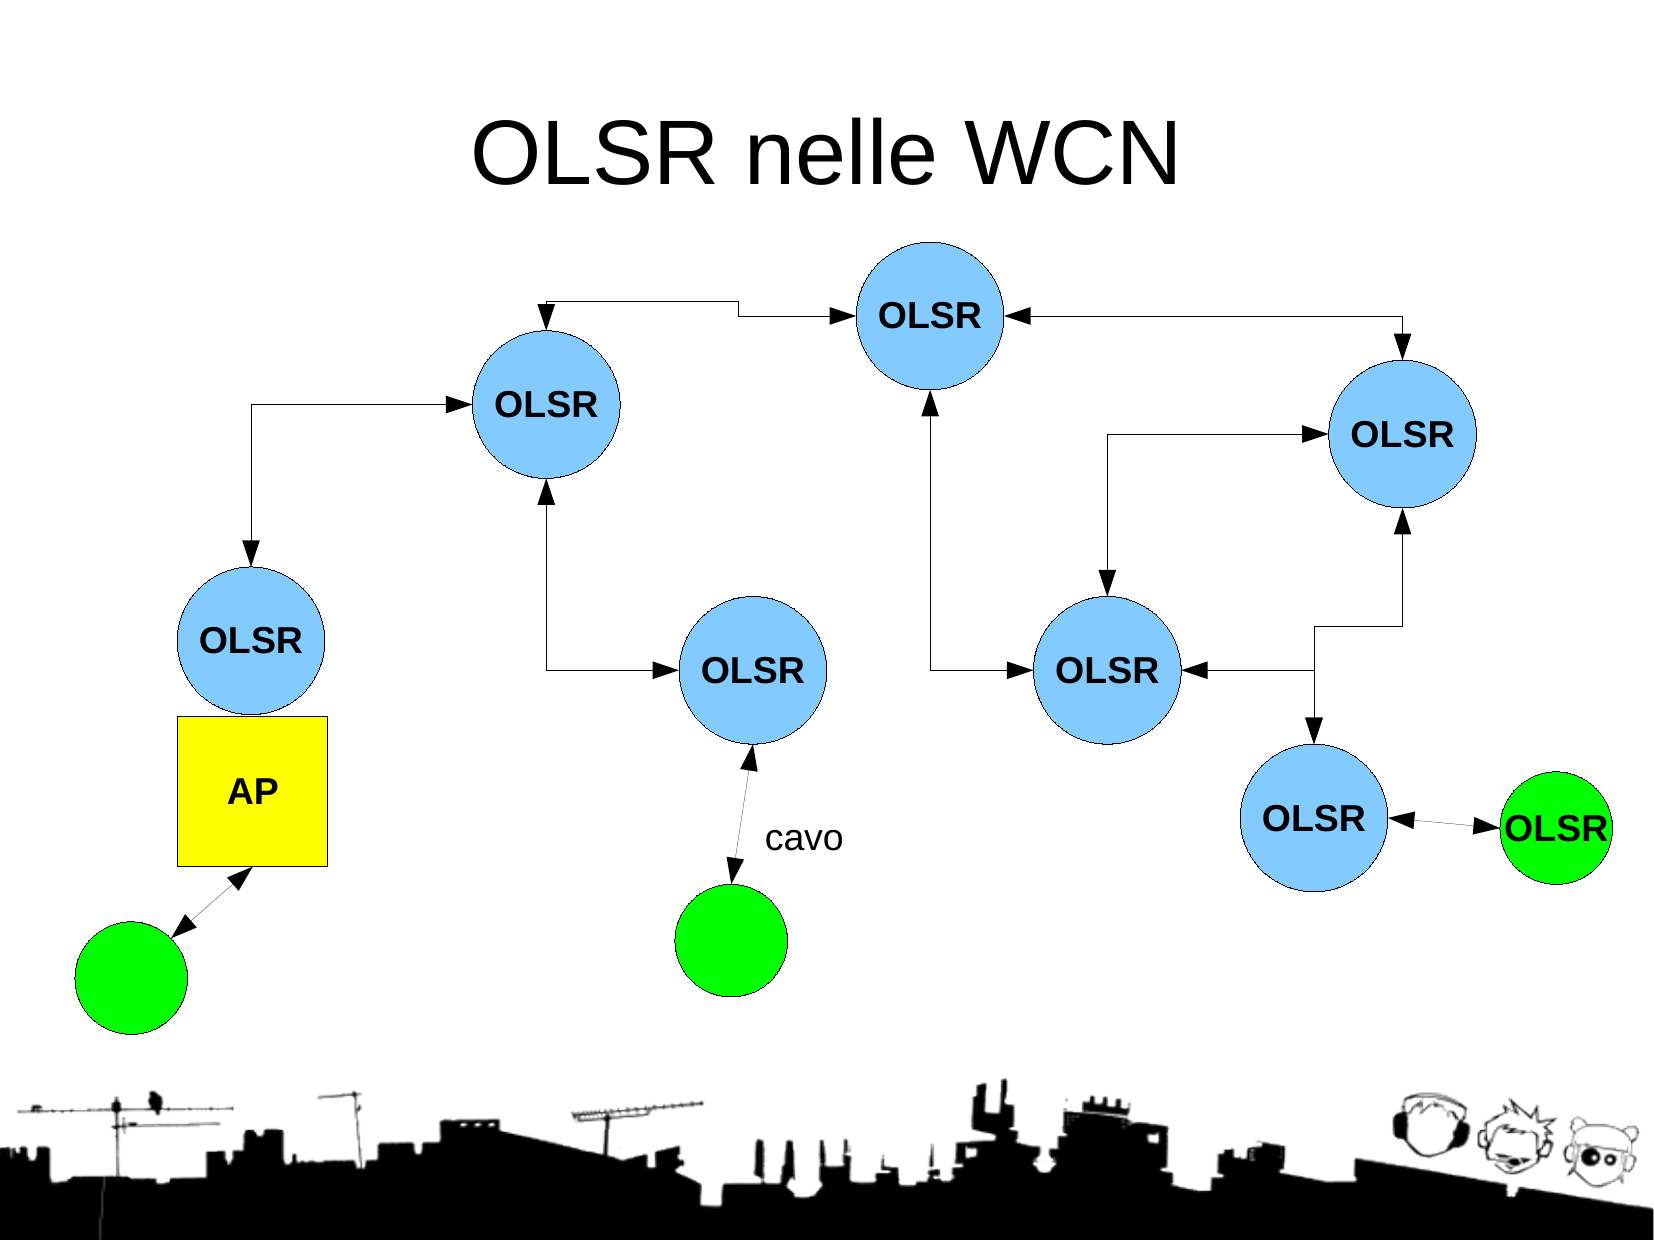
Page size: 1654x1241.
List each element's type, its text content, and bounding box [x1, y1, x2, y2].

text_box OLSR [856, 242, 1004, 390]
text_box OLSR [679, 596, 827, 745]
text_box AP [177, 716, 328, 867]
text_box OLSR [1240, 744, 1388, 892]
text_box [674, 884, 788, 997]
text_box OLSR [1328, 360, 1477, 508]
title OLSR nelle WCN [82, 56, 1571, 250]
text_box cavo [750, 809, 863, 867]
text_box OLSR [177, 566, 325, 715]
text_box OLSR [1499, 771, 1613, 885]
text_box [74, 921, 188, 1035]
picture [0, 1077, 1654, 1240]
text_box OLSR [472, 330, 621, 479]
text_box OLSR [1033, 596, 1182, 745]
